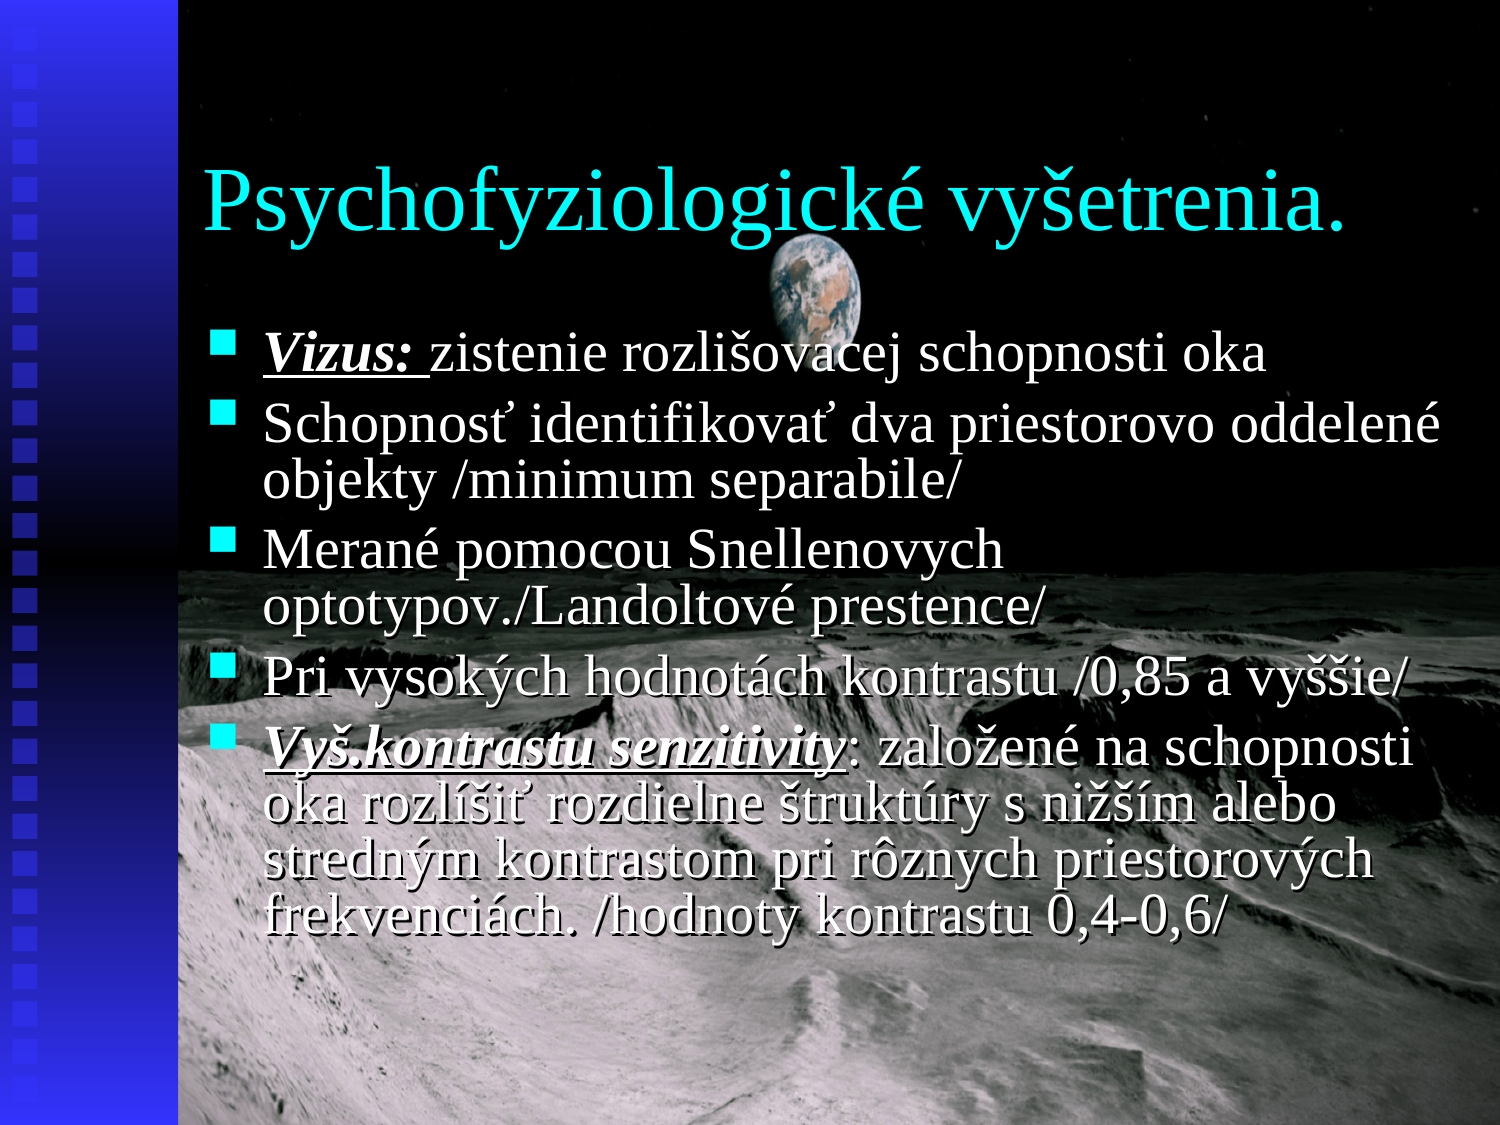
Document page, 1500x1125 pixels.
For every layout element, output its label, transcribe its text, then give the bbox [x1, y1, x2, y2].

list Vizus: zistenie rozlišovacej schopnosti oka Schopnosť identifikovať dva priestorovo oddelené objekty /minimum separabile/ Merané pomocou Snellenovych optotypov./Landoltové prestence/ Pri vysokých hodnotách kontrastu /0,85 a vyššie/ Vyš.kontrastu senzitivity: založené na schopnosti oka rozlíšiť rozdielne štruktúry s nižším alebo stredným kontrastom pri rôznych priestorových frekvenciách. /hodnoty kontrastu 0,4-0,6/ [191, 319, 1467, 995]
picture [0, 0, 1500, 1125]
title Psychofyziologické vyšetrenia. [187, 99, 1463, 288]
